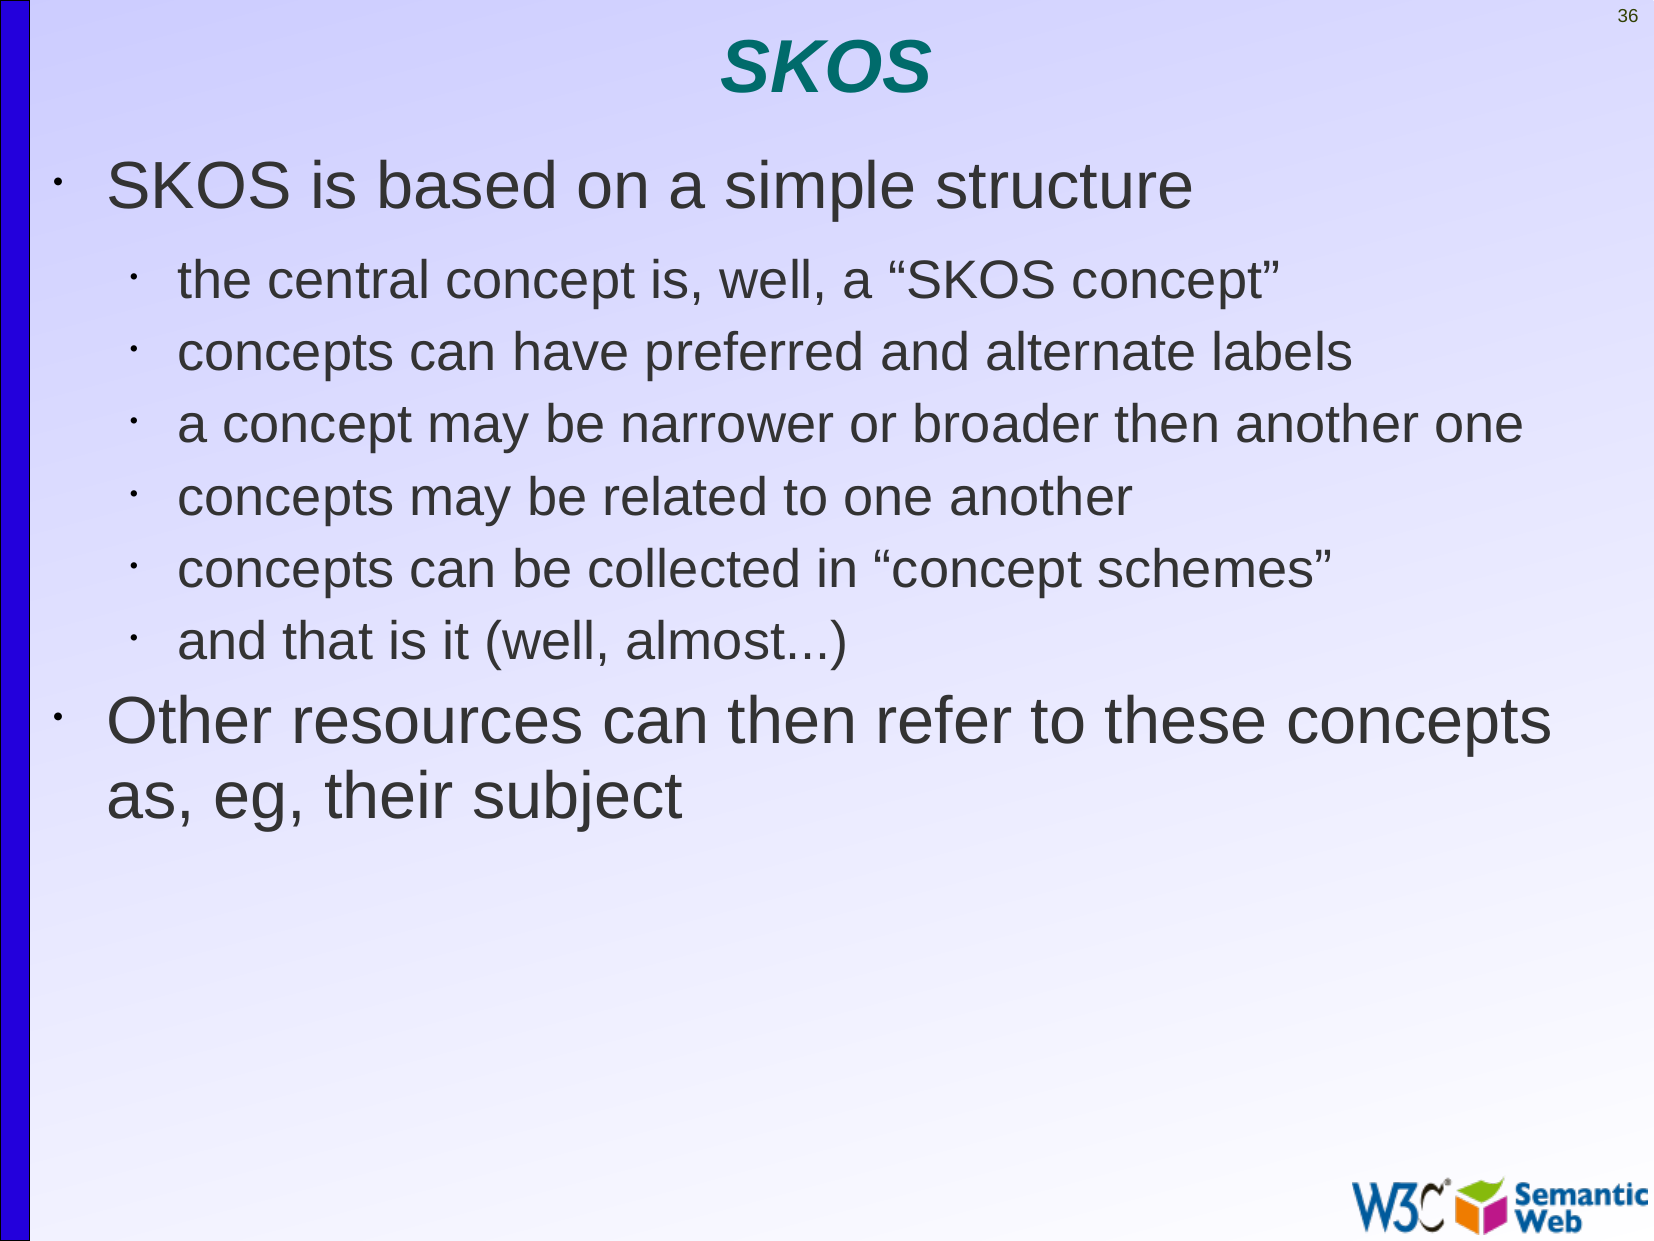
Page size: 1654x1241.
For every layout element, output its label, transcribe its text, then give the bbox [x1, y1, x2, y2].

title SKOS [0, 5, 1654, 125]
picture [1352, 1175, 1648, 1235]
list SKOS is based on a simple structure the central concept is, well, a “SKOS concept” concepts can have preferred and alternate labels a concept may be narrower or broader then another one concepts may be related to one another concepts can be collected in “concept schemes” and that is it (well, almost...) Other resources can then refer to these concepts as, eg, their subject [35, 147, 1618, 1134]
